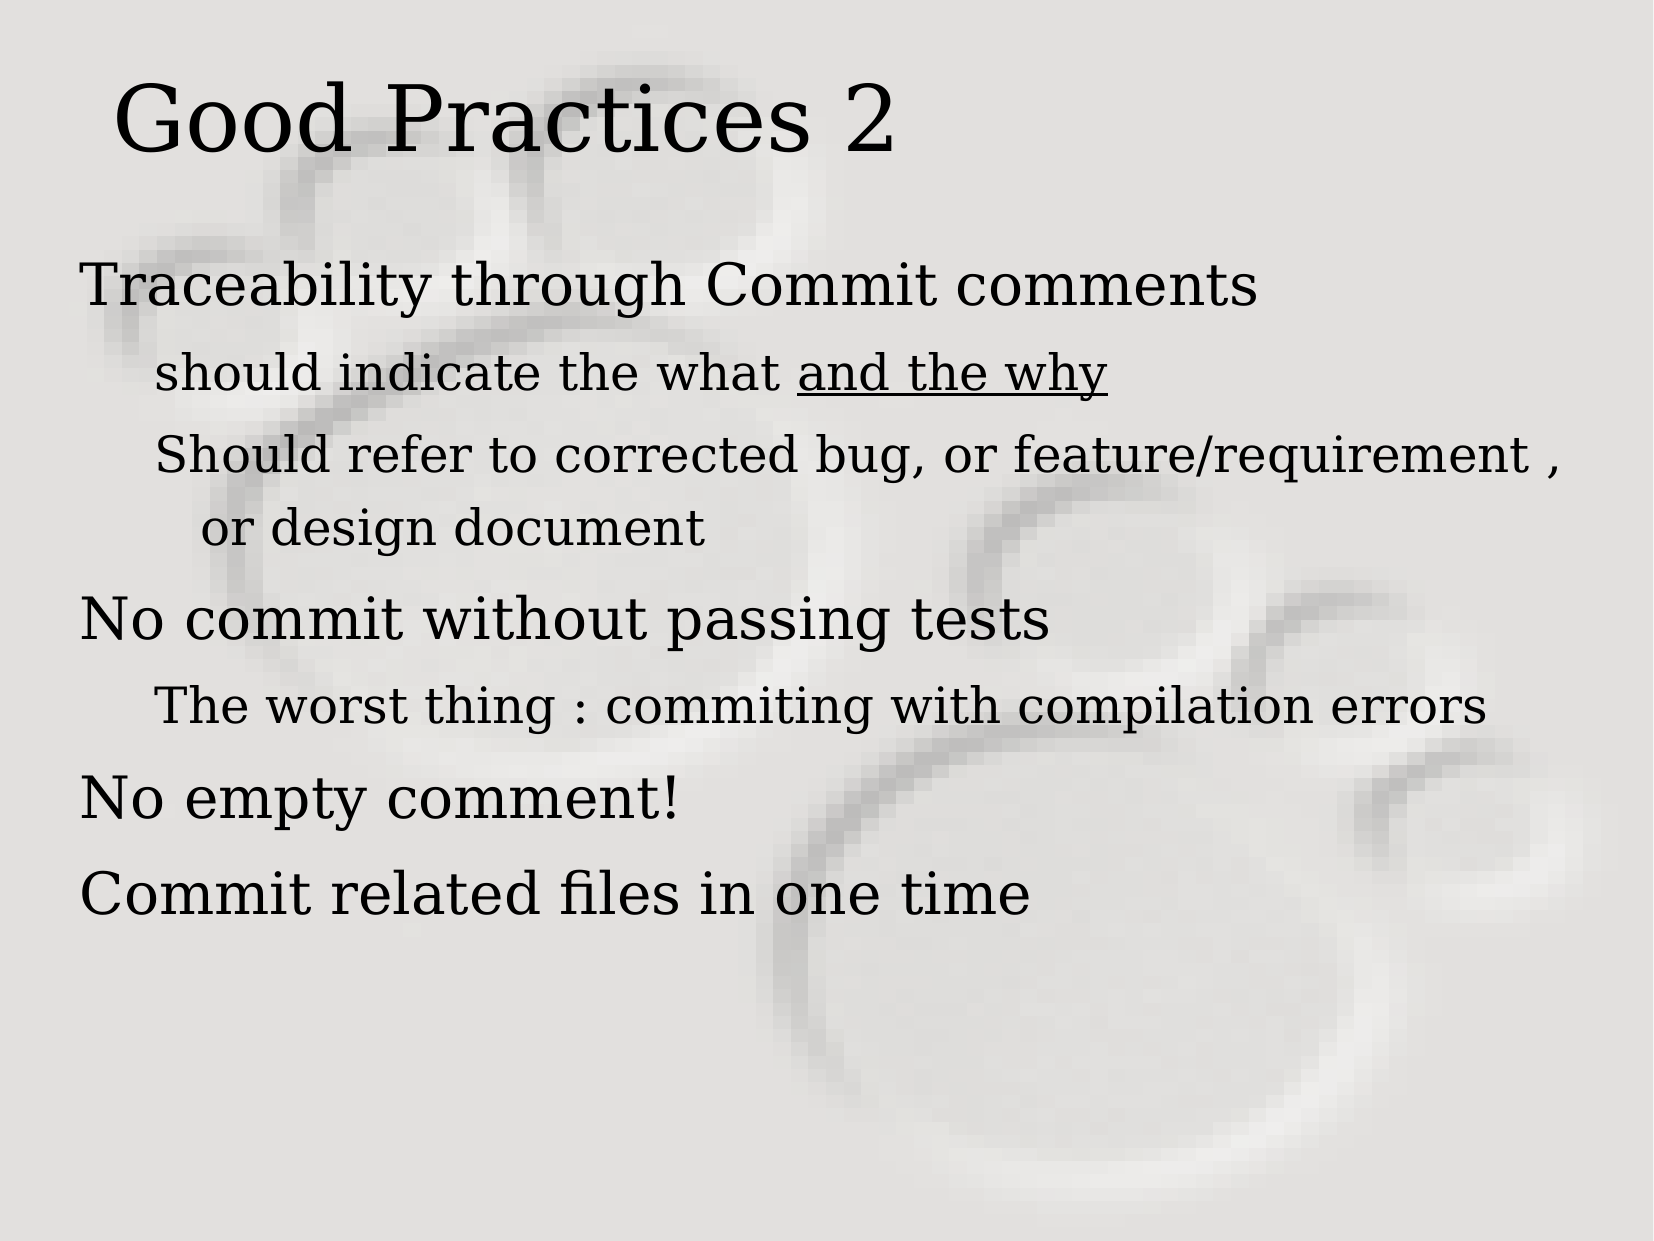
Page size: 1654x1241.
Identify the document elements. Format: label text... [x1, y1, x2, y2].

list Traceability through Commit comments should indicate the what and the why Should refer to corrected bug, or feature/requirement , or design document No commit without passing tests The worst thing : commiting with compilation errors No empty comment! Commit related files in one time [65, 227, 1595, 1223]
title Good Practices 2 [97, 12, 1510, 227]
picture [0, 0, 1654, 1241]
